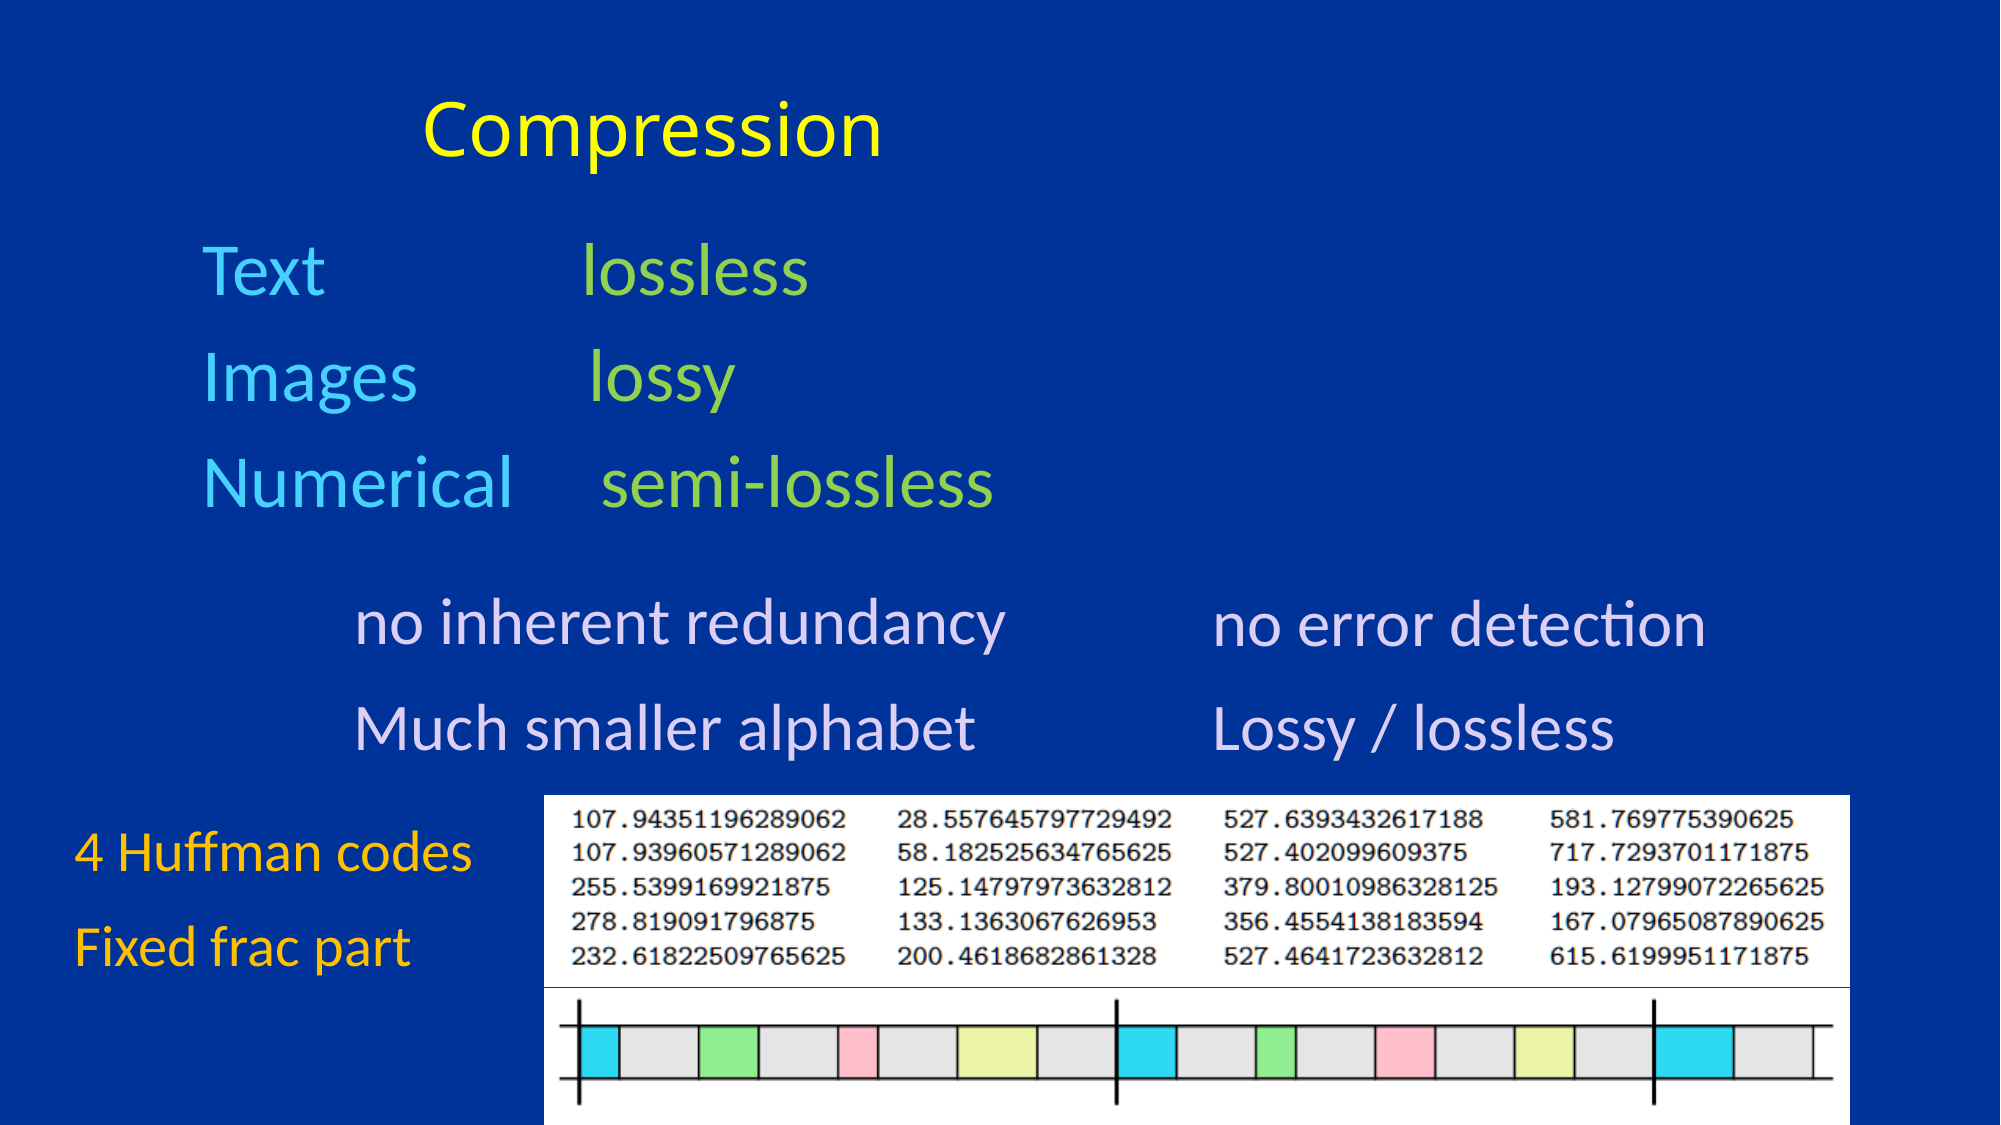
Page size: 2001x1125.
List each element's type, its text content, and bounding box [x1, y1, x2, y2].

text_box Numerical semi-lossless [187, 424, 1077, 531]
text_box Fixed frac part [59, 900, 545, 987]
picture [544, 988, 1850, 1125]
text_box Compression [406, 73, 925, 180]
text_box no inherent redundancy [339, 561, 1229, 667]
text_box Much smaller alphabet [339, 667, 1197, 774]
text_box Images lossy [187, 318, 875, 424]
text_box Lossy / lossless [1197, 667, 2000, 774]
text_box Text lossless [187, 212, 1663, 319]
text_box 4 Huffman codes [59, 805, 546, 892]
picture [544, 795, 1850, 987]
text_box no error detection [1197, 572, 2000, 667]
